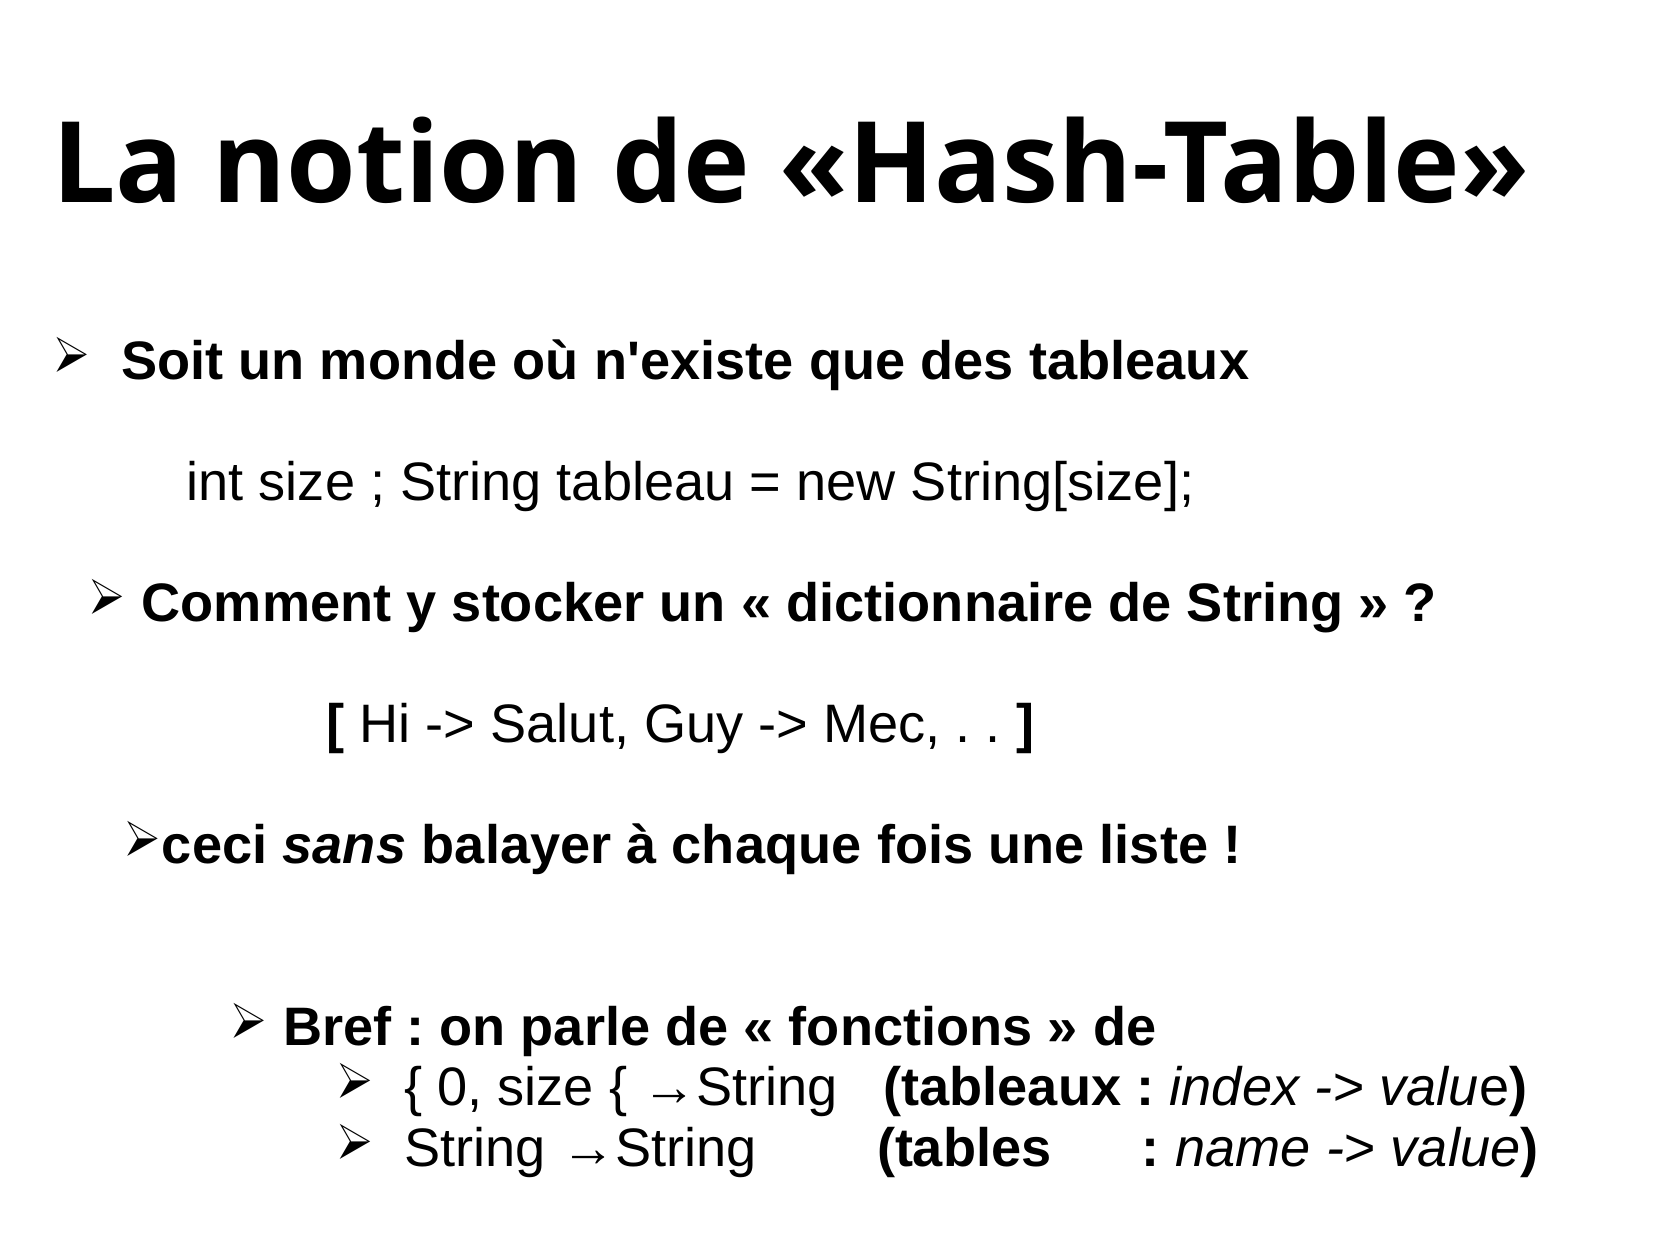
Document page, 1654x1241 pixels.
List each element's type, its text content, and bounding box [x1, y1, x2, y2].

text_box La notion de «Hash-Table» [37, 75, 1613, 235]
text_box Soit un monde où n'existe que des tableaux int size ; String tableau = new String[size]; Comment y stocker un « dictionnaire de String » ? [ Hi -> Salut, Guy -> Mec, . . ] ceci sans balayer à chaque fois une liste ! Bref : on parle de « fonctions » de { 0, size { →String (tableaux : index -> value) String →String (tables : name -> value) [37, 262, 1554, 1241]
